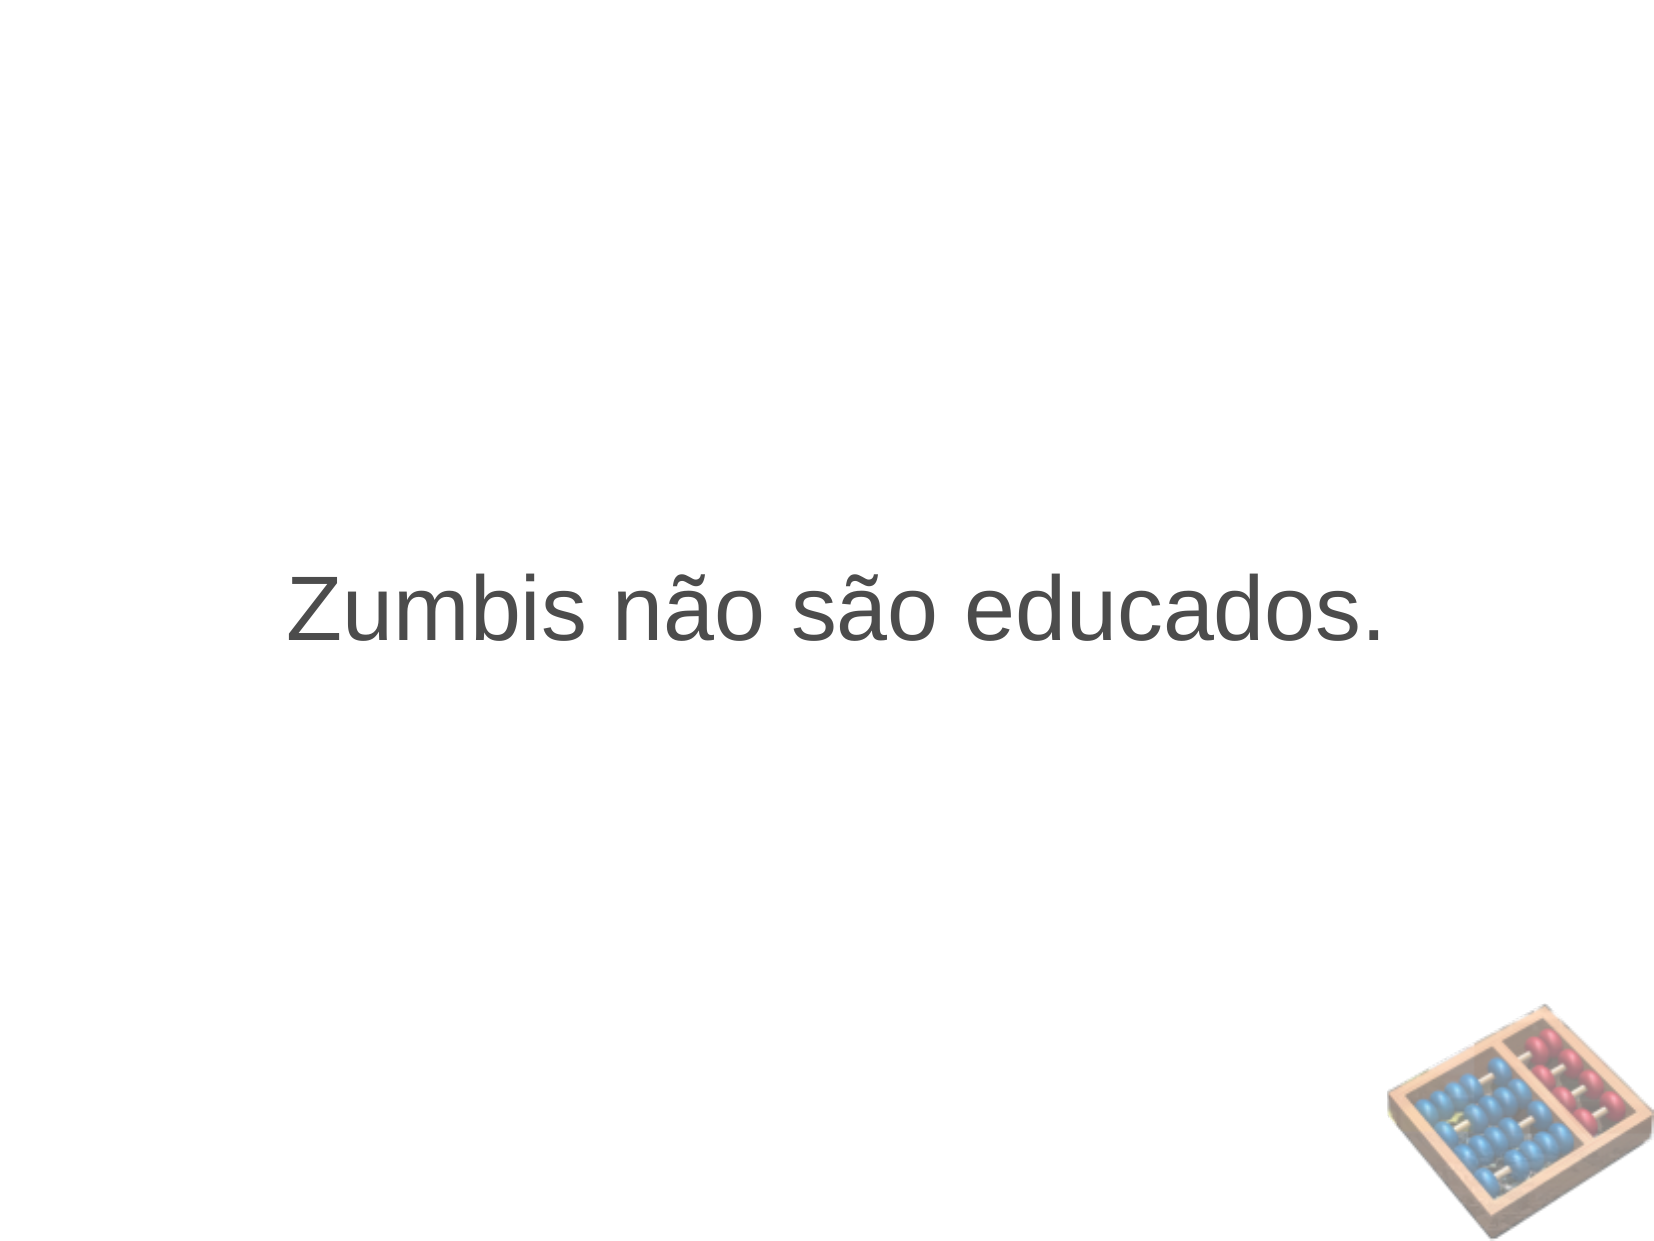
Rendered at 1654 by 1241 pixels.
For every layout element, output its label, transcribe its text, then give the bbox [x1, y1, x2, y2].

title Zumbis não são educados. [75, 505, 1601, 713]
